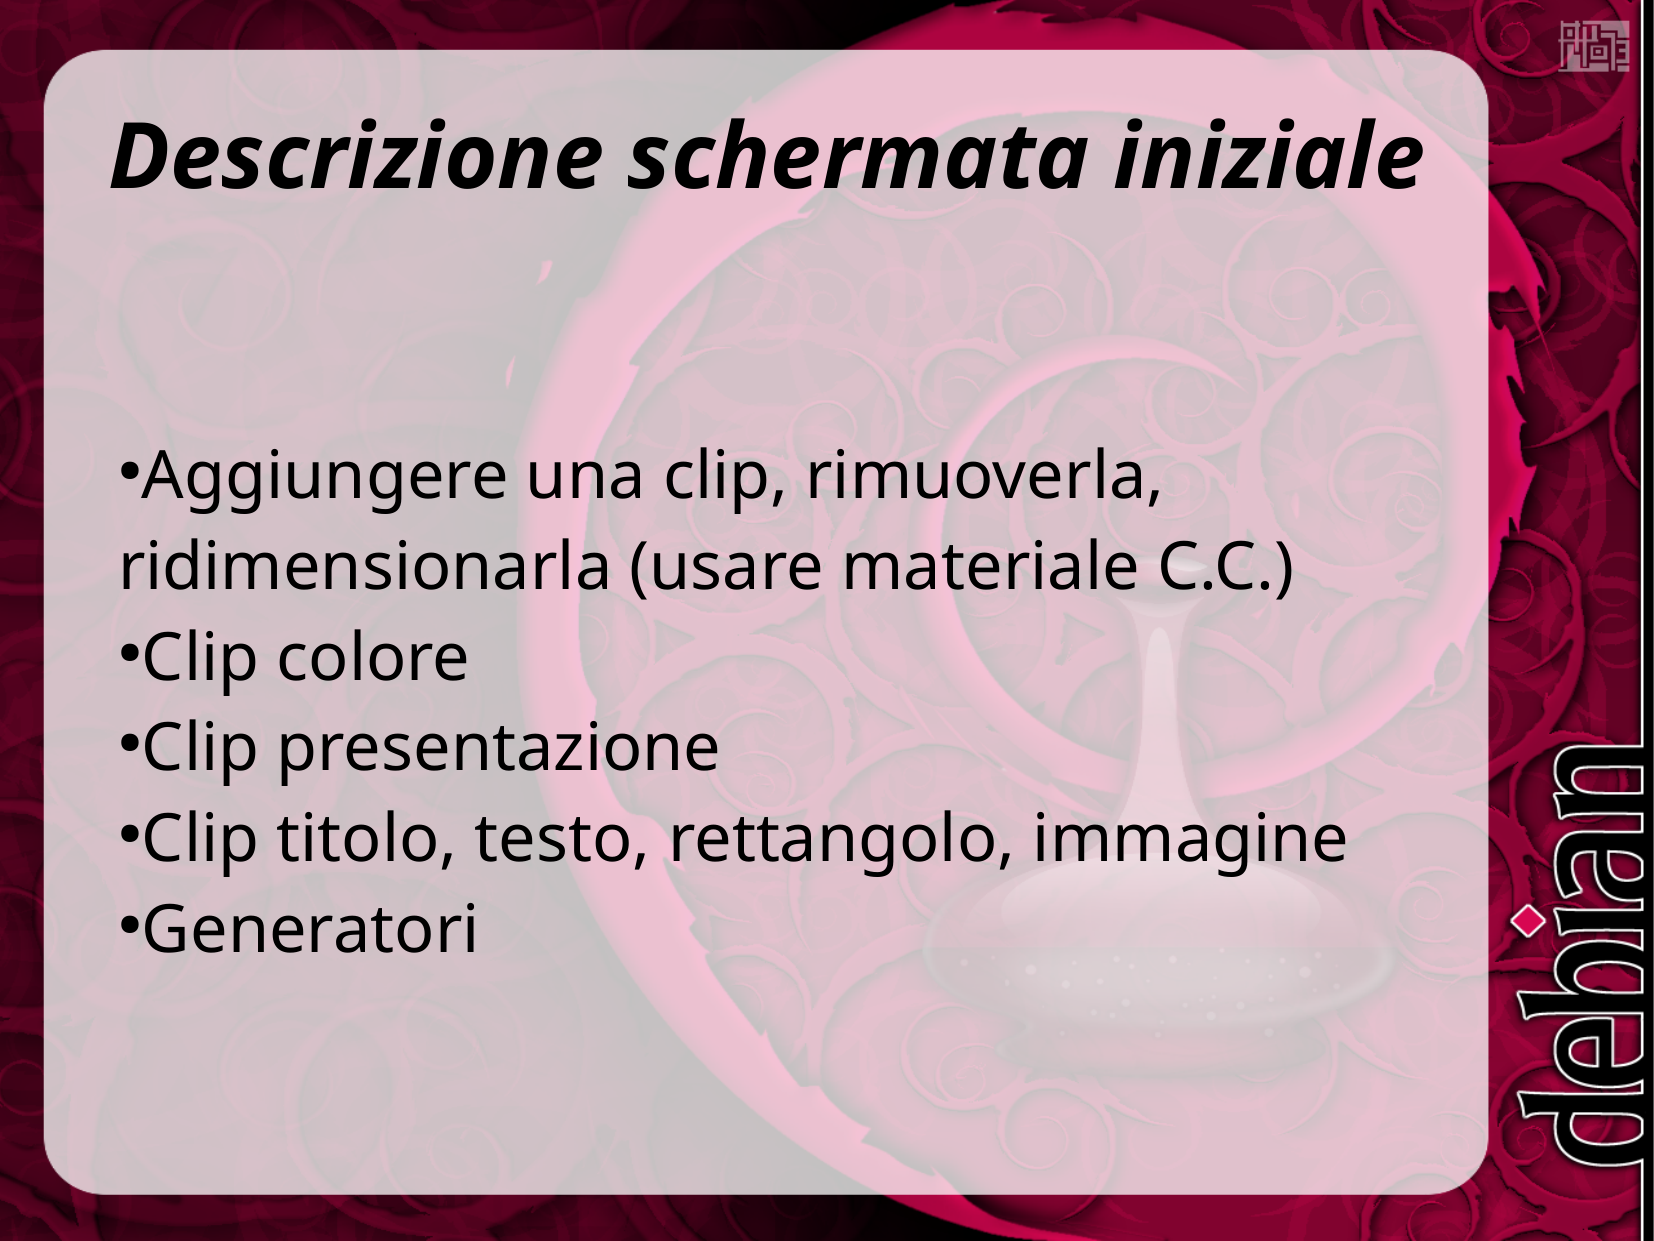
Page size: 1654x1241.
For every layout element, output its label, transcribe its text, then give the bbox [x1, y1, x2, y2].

subtitle Aggiungere una clip, rimuoverla, ridimensionarla (usare materiale C.C.) Clip colore Clip presentazione Clip titolo, testo, rettangolo, immagine Generatori [118, 297, 1477, 1102]
title Descrizione schermata iniziale [59, 56, 1477, 250]
picture [0, 0, 1654, 1241]
